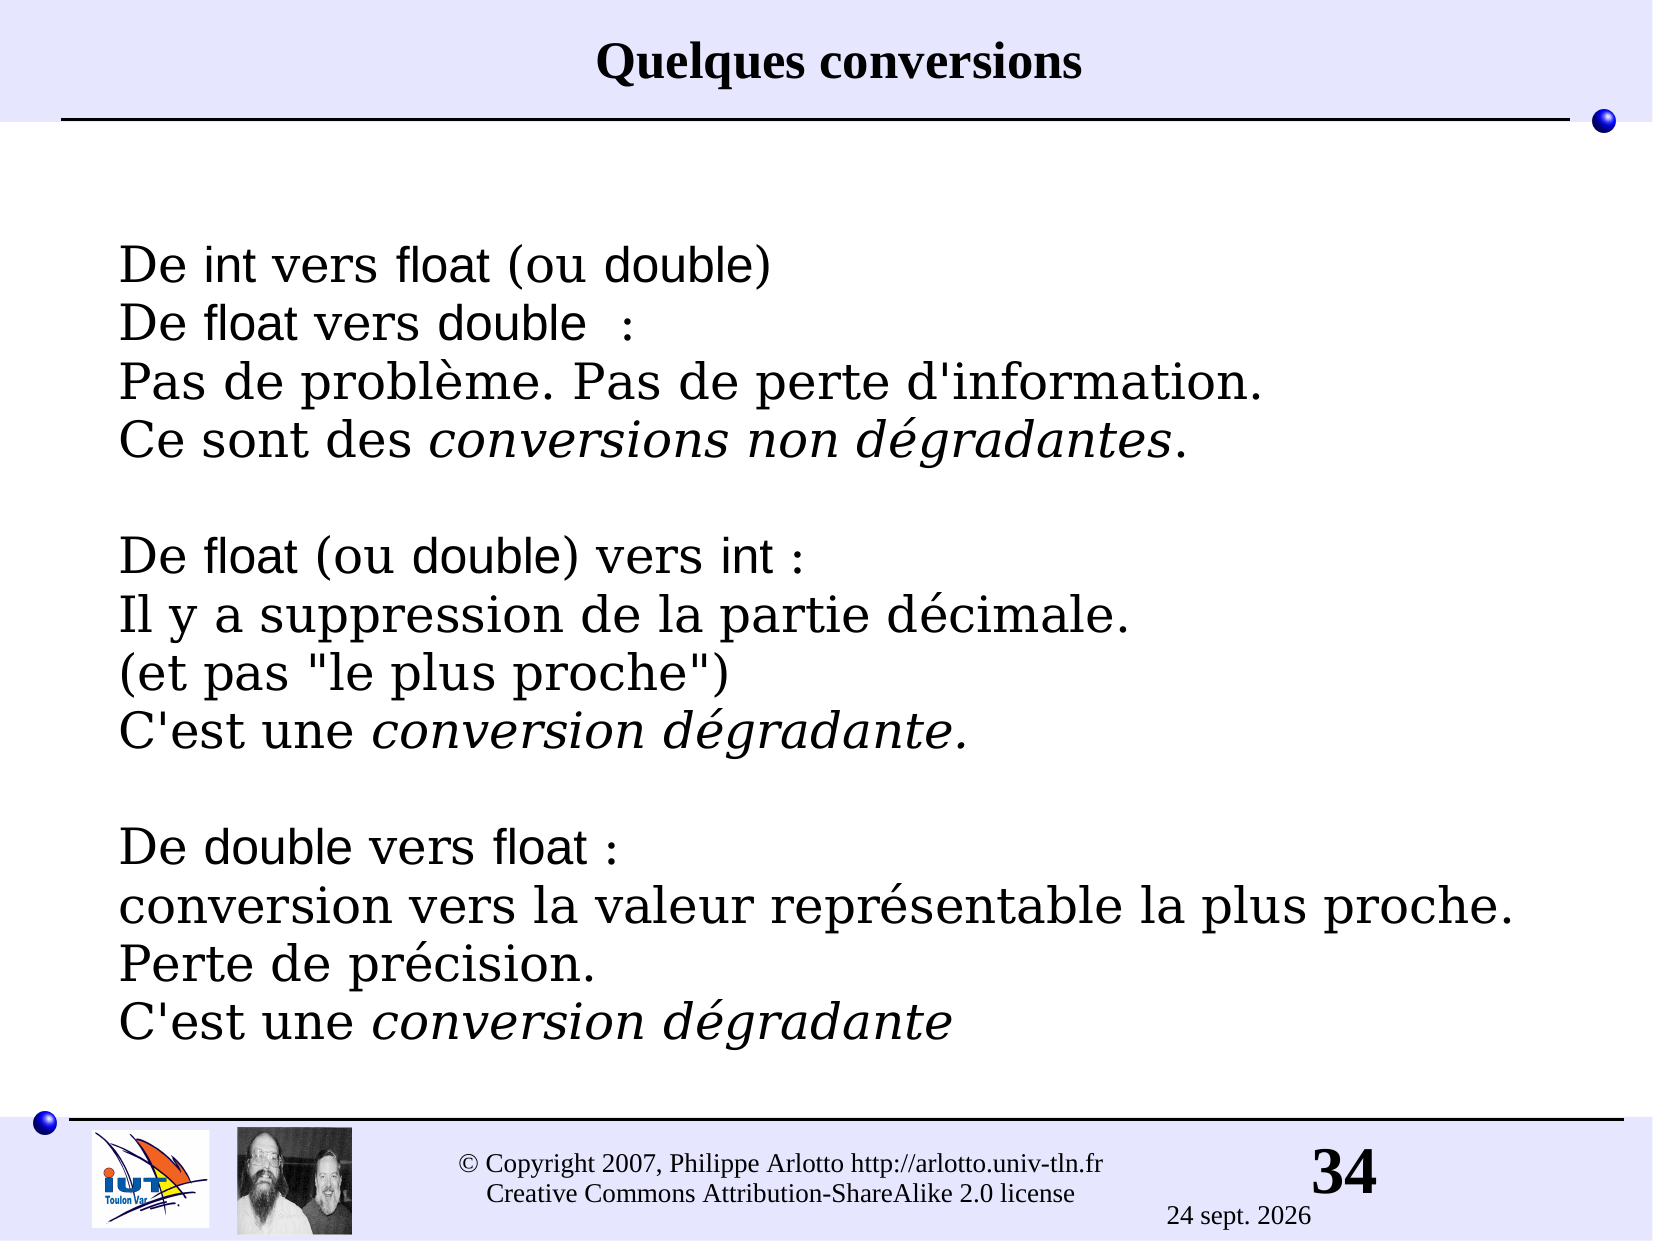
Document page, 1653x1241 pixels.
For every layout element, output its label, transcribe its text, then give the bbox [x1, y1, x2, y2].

text_box De int vers float (ou double) De float vers double : Pas de problème. Pas de perte d'information. Ce sont des conversions non dégradantes. De float (ou double) vers int : Il y a suppression de la partie décimale. (et pas "le plus proche") C'est une conversion dégradante. De double vers float : conversion vers la valeur représentable la plus proche. Perte de précision. C'est une conversion dégradante [118, 236, 1517, 1056]
picture [237, 1127, 352, 1235]
title Quelques conversions [95, 14, 1585, 107]
